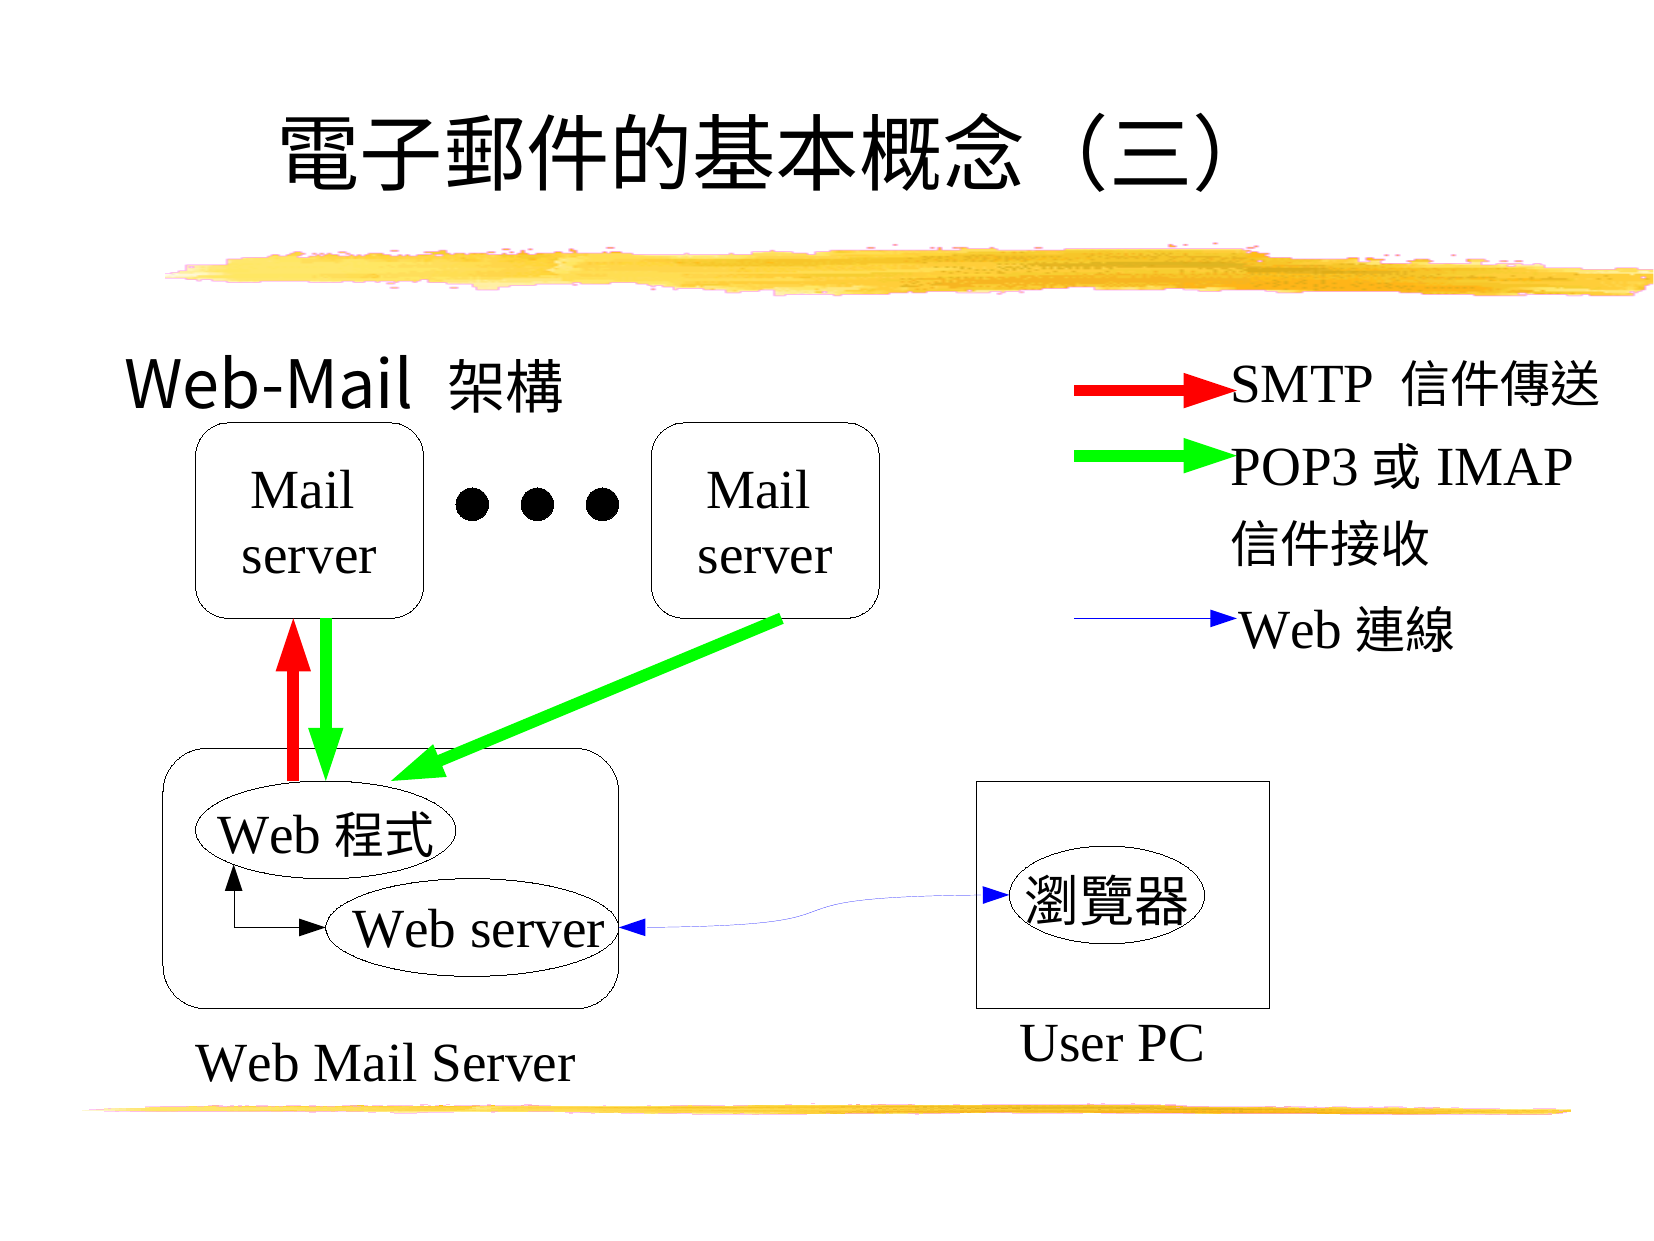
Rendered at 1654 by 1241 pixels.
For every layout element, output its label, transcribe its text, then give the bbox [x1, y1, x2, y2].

text_box POP3或IMAP 信件接收 [1230, 423, 1592, 560]
text_box 瀏覽器 [1009, 846, 1205, 944]
text_box Mail server [195, 422, 424, 619]
text_box Web Mail Server [195, 1028, 577, 1091]
list Web-Mail 架構 [124, 325, 1530, 456]
text_box Web程式 [195, 781, 456, 879]
picture [82, 1102, 1571, 1117]
text_box SMTP 信件傳送 [1230, 340, 1621, 407]
text_box [521, 487, 554, 521]
text_box Web server [325, 878, 619, 977]
text_box Mail server [651, 422, 880, 619]
title 電子郵件的基本概念（三） [73, 41, 1479, 249]
text_box [586, 487, 619, 521]
text_box [455, 487, 489, 521]
text_box User PC [1019, 1008, 1206, 1071]
picture [165, 237, 1654, 308]
text_box Web連線 [1238, 585, 1465, 653]
